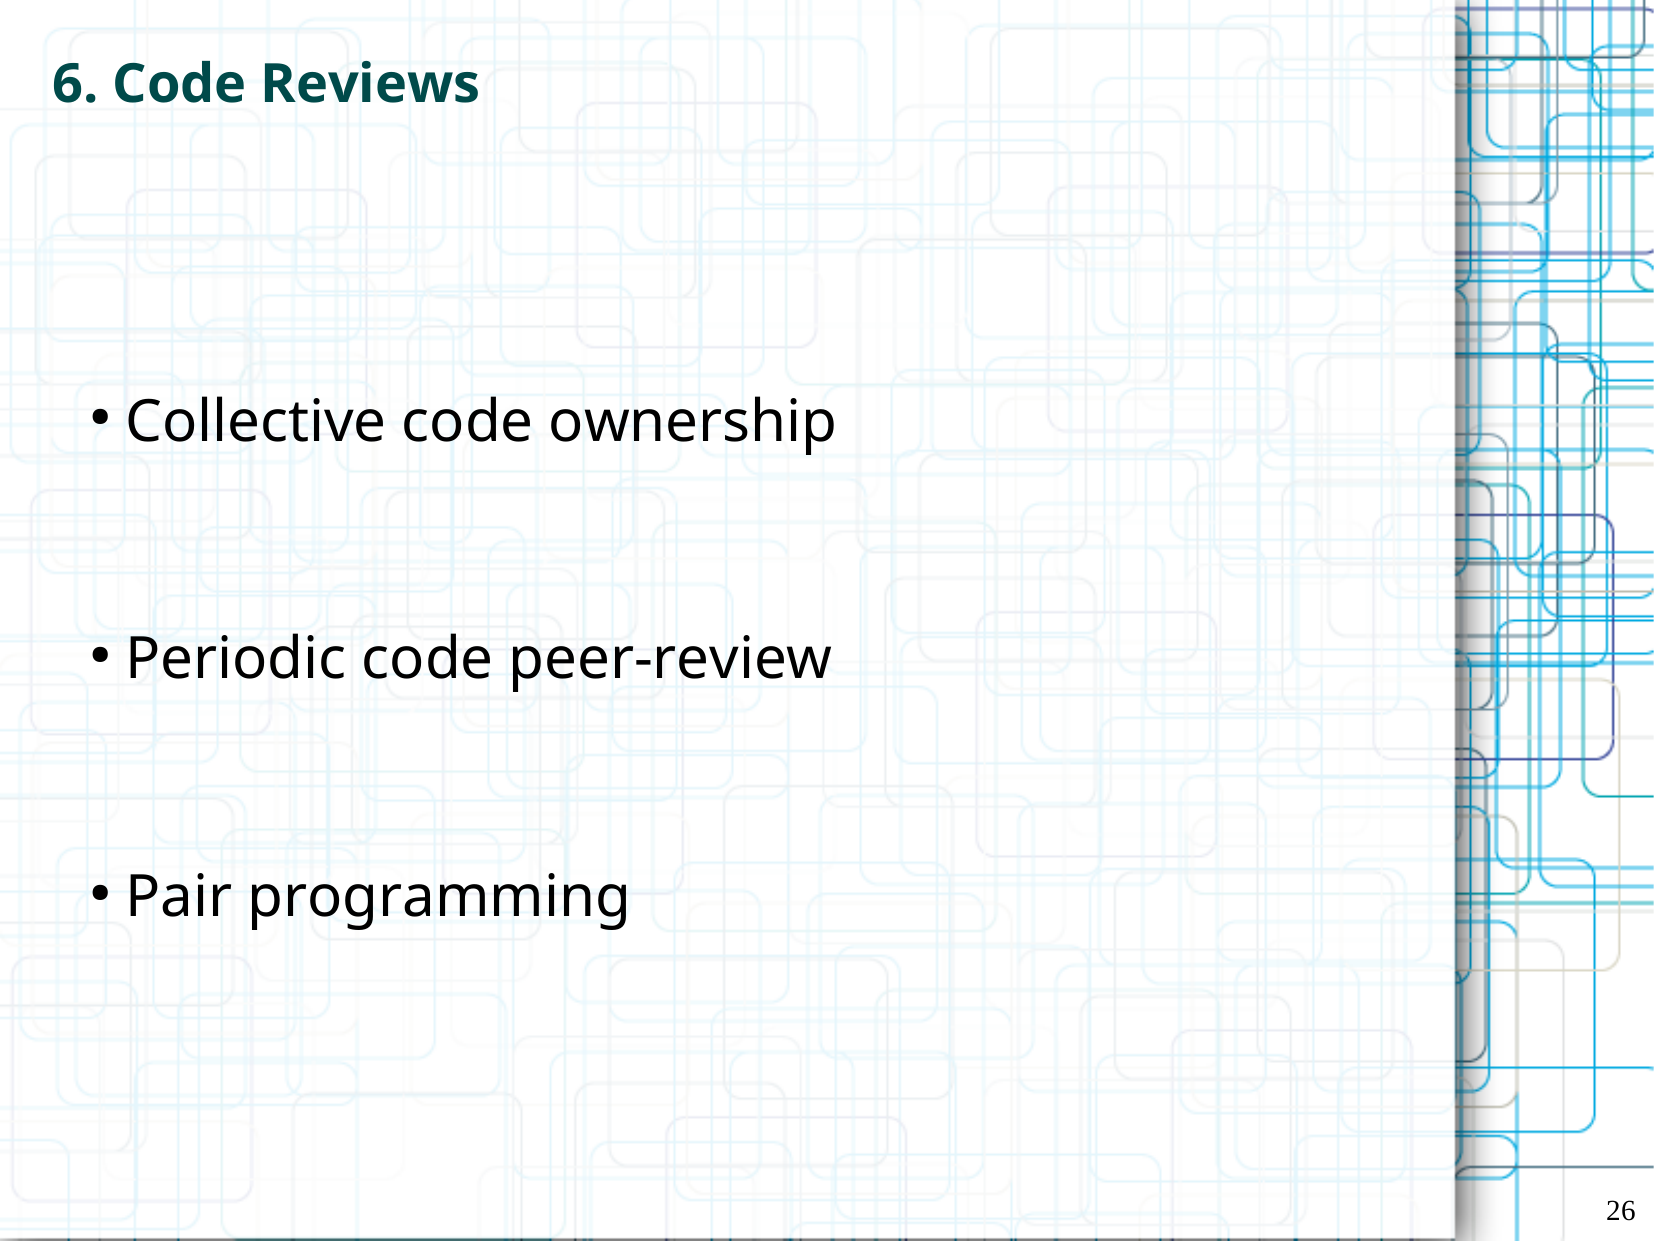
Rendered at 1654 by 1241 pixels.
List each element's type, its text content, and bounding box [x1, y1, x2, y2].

picture [0, 0, 1654, 1241]
text_box 6. Code Reviews [37, 37, 975, 174]
text_box Collective code ownership Periodic code peer-review Pair programming [75, 331, 1313, 1014]
